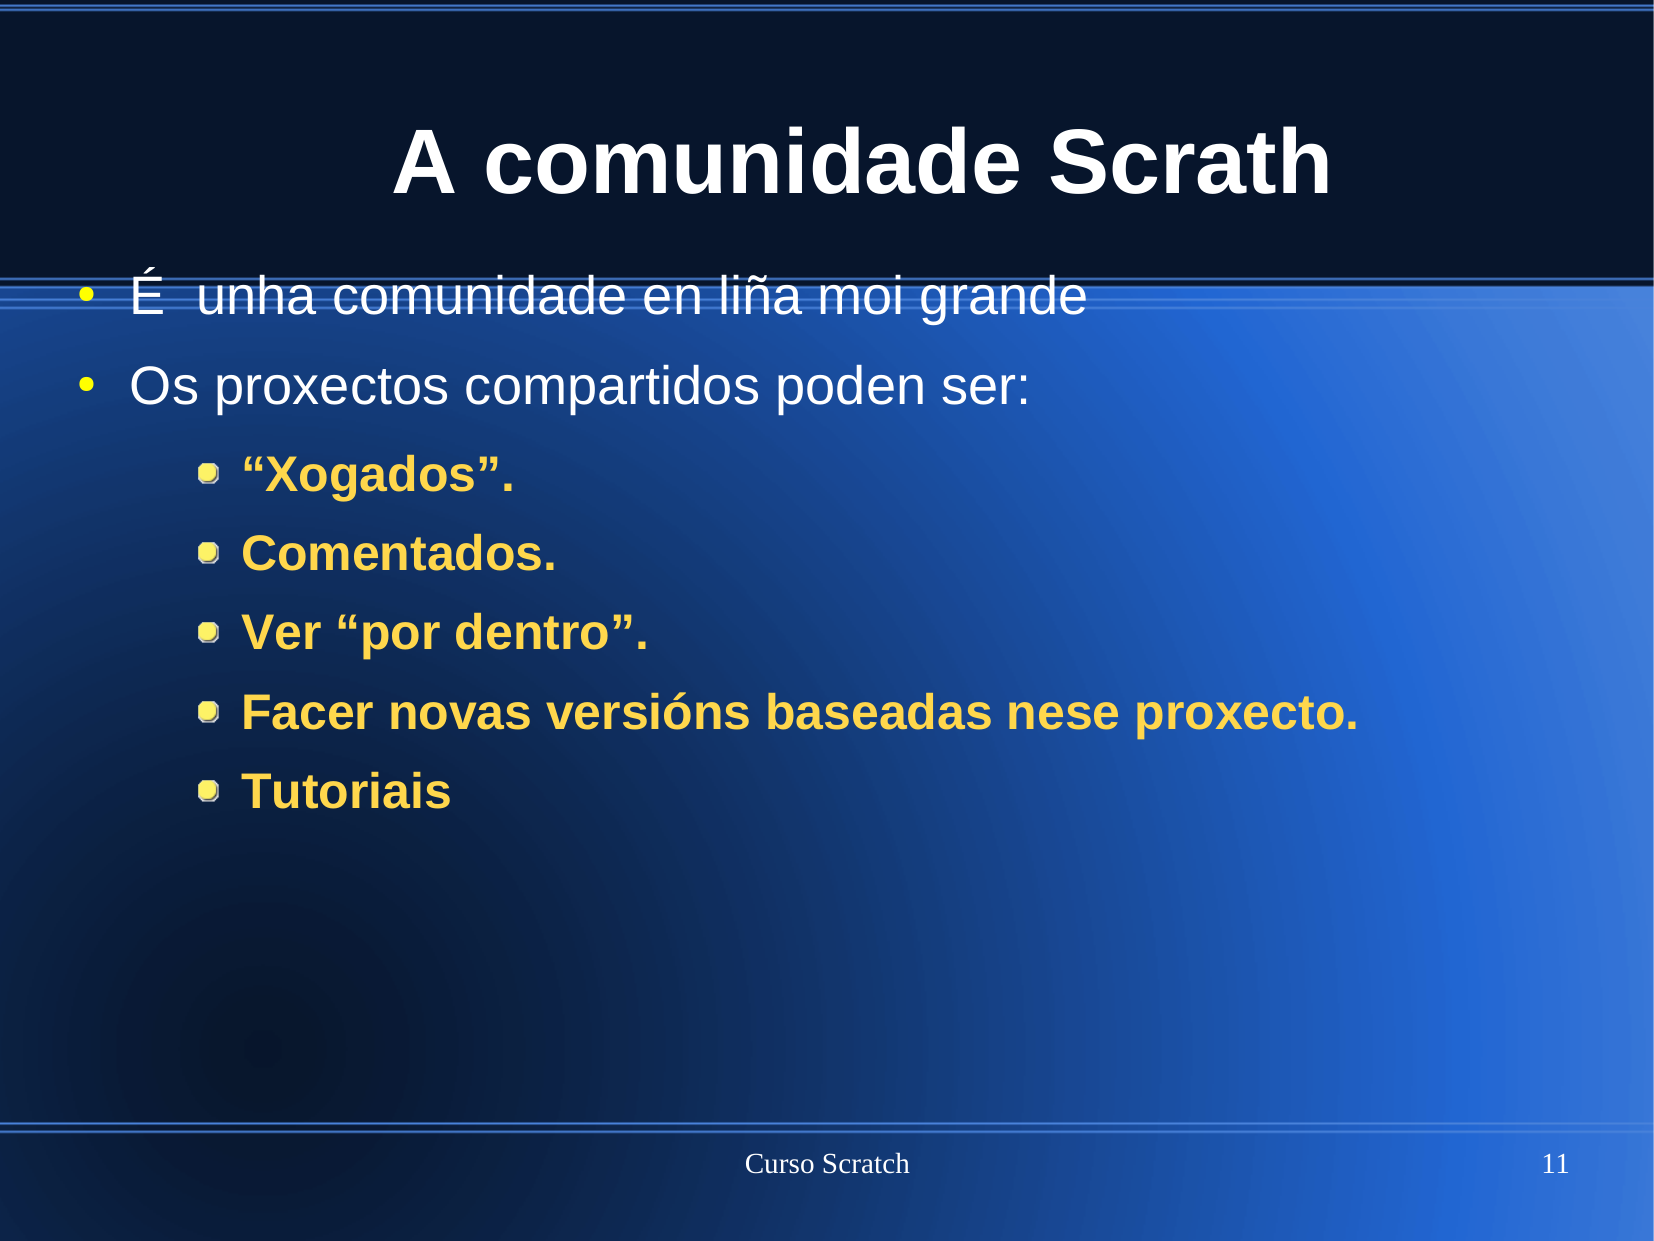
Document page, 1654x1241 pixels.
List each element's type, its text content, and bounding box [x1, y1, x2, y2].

list É unha comunidade en liña moi grande Os proxectos compartidos poden ser: “Xogados”. Comentados. Ver “por dentro”. Facer novas versións baseadas nese proxecto. Tutoriais [59, 265, 1595, 1107]
title A comunidade Scrath [106, 58, 1595, 265]
picture [0, 0, 1654, 1241]
